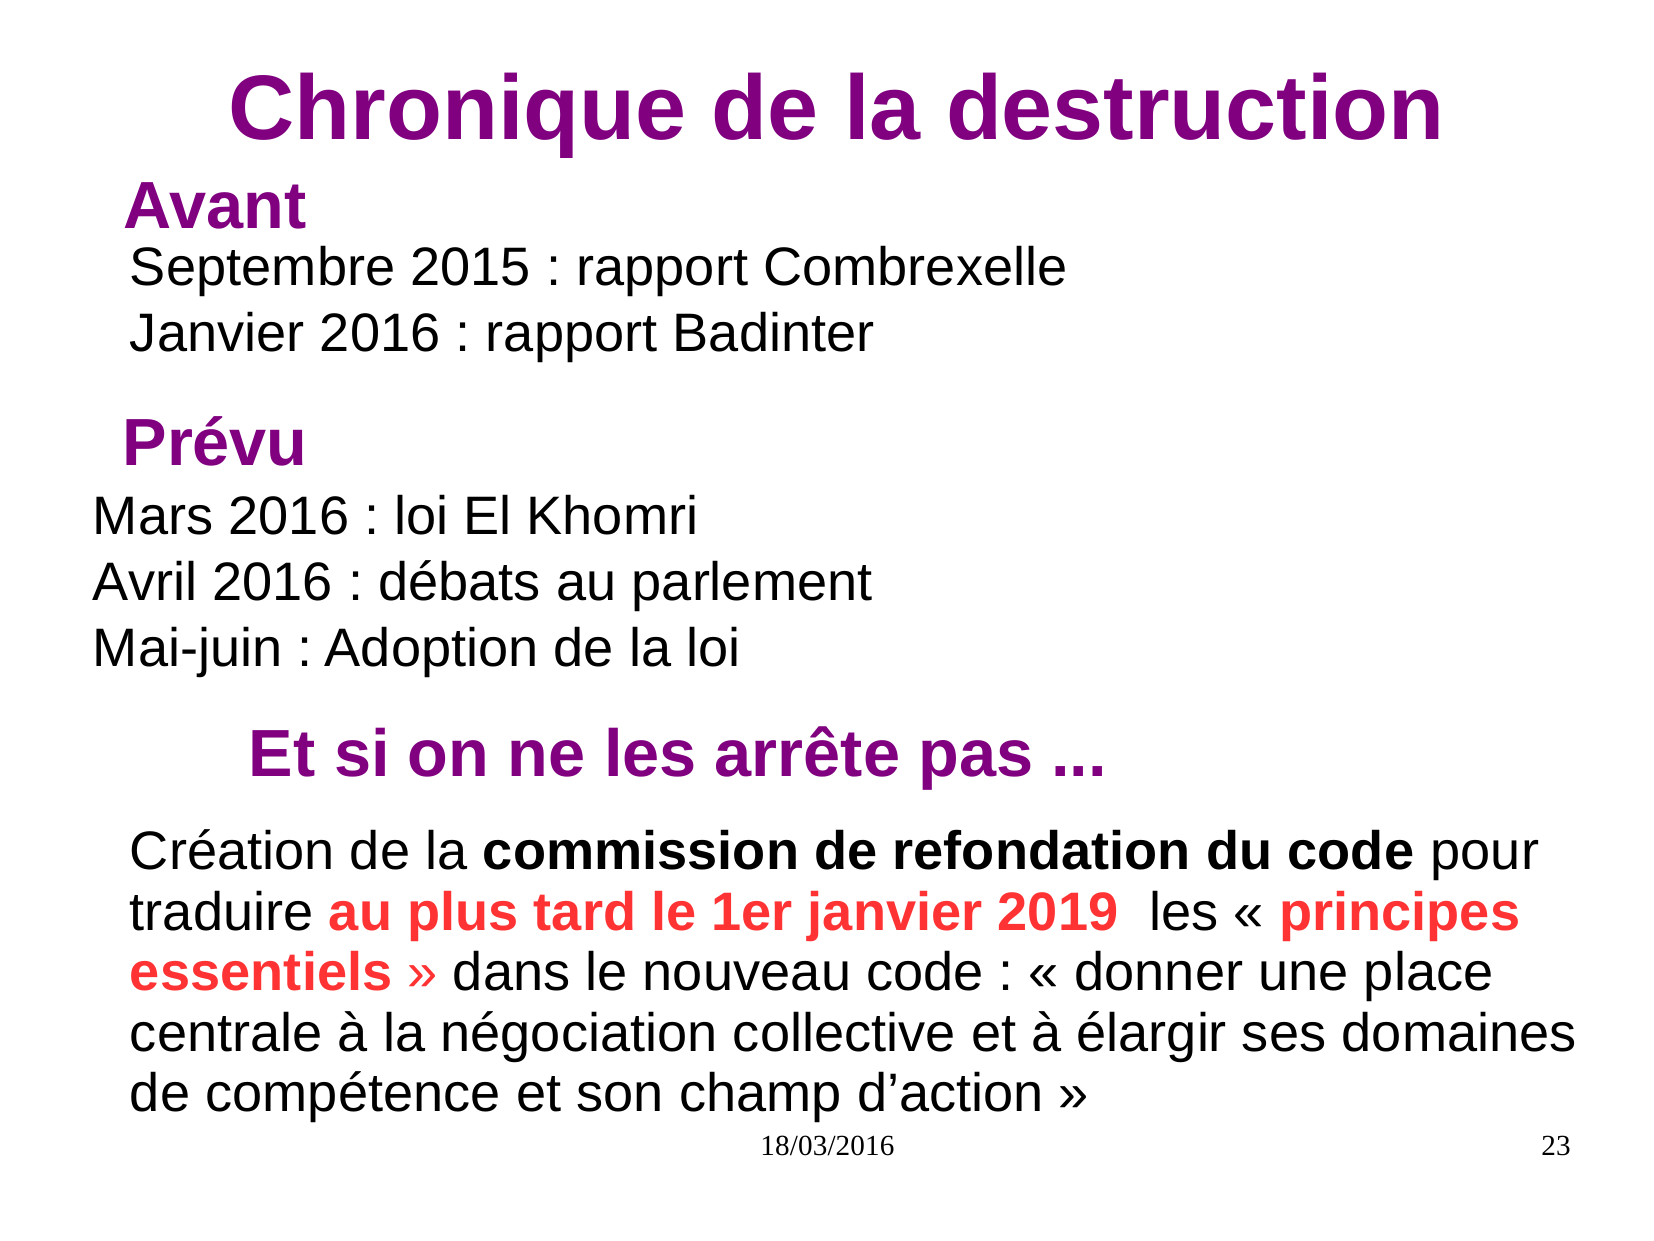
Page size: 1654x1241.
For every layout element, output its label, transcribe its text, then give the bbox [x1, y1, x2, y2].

list Septembre 2015 : rapport Combrexelle Janvier 2016 : rapport Badinter [129, 236, 1560, 426]
title Chronique de la destruction [82, 49, 1583, 166]
title Avant [70, 153, 343, 258]
title Et si on ne les arrête pas ... [94, 696, 1264, 810]
title Prévu [70, 389, 343, 494]
list Mars 2016 : loi El Khomri Avril 2016 : débats au parlement Mai-juin : Adoption de la loi [93, 485, 1523, 692]
title Création de la commission de refondation du code pour traduire au plus tard le 1er janvier 2019 les « principes essentiels​ » dans le nouveau code : « donner une place centrale à la négociation collective et à élargir ses domaines de compétence et son champ d’action » [94, 809, 1595, 1135]
